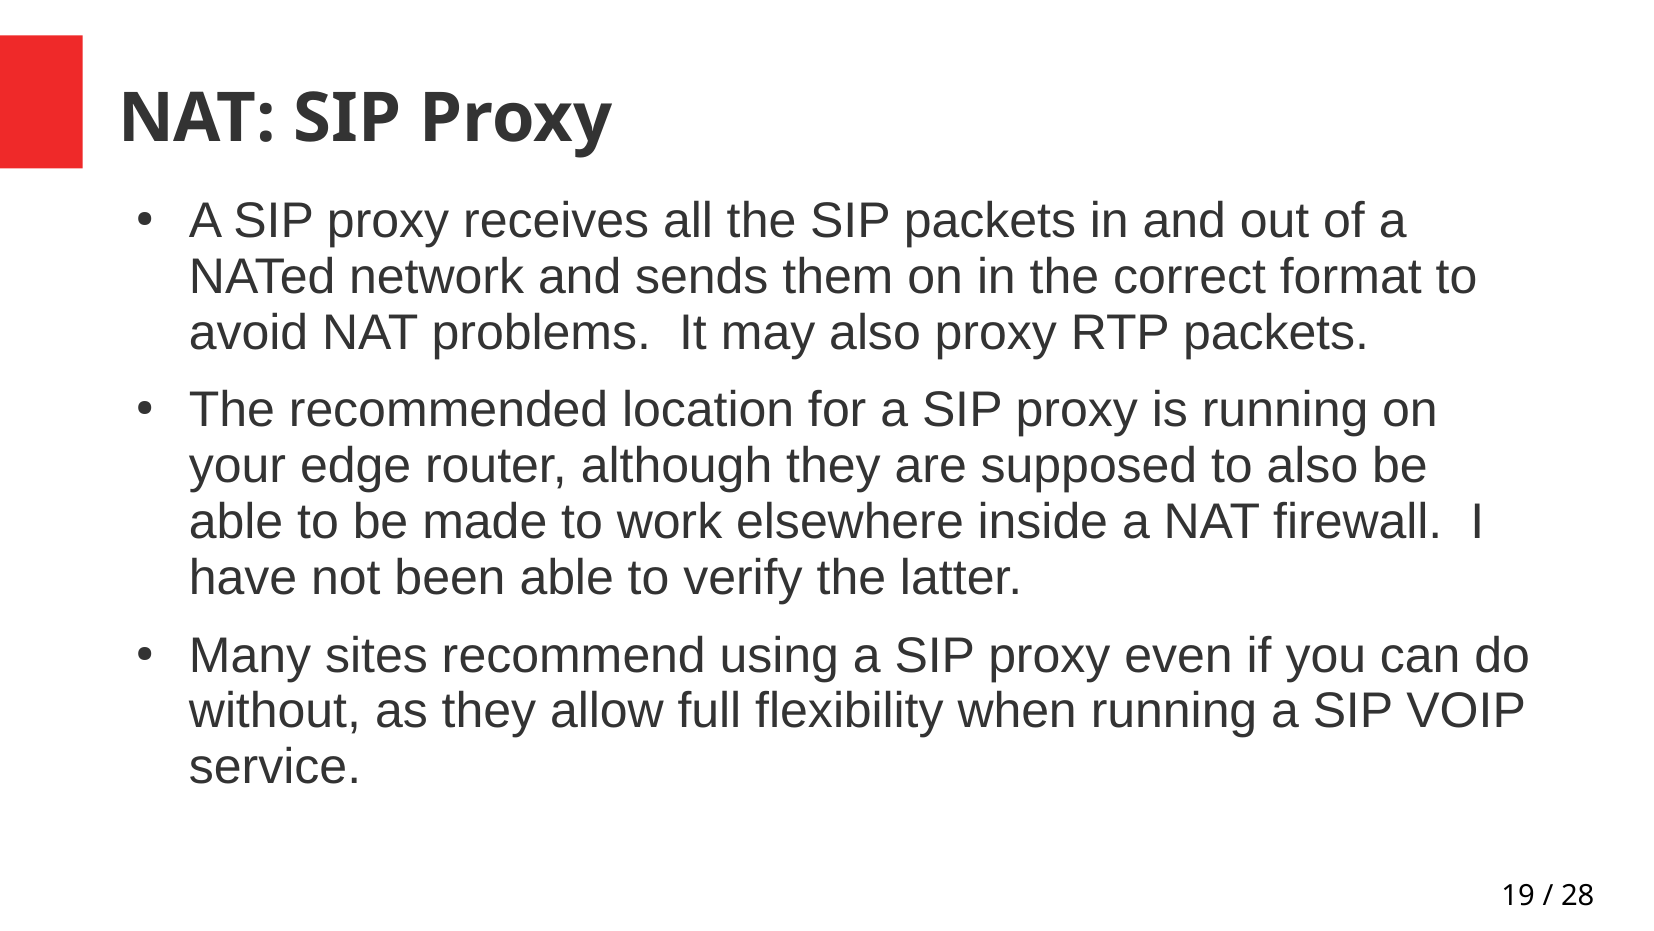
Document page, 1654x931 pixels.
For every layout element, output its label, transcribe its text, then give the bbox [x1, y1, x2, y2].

list A SIP proxy receives all the SIP packets in and out of a NATed network and sends them on in the correct format to avoid NAT problems. It may also proxy RTP packets. The recommended location for a SIP proxy is running on your edge router, although they are supposed to also be able to be made to work elsewhere inside a NAT firewall. I have not been able to verify the latter. Many sites recommend using a SIP proxy even if you can do without, as they allow full flexibility when running a SIP VOIP service. [118, 192, 1536, 806]
title NAT: SIP Proxy [118, 37, 1571, 193]
